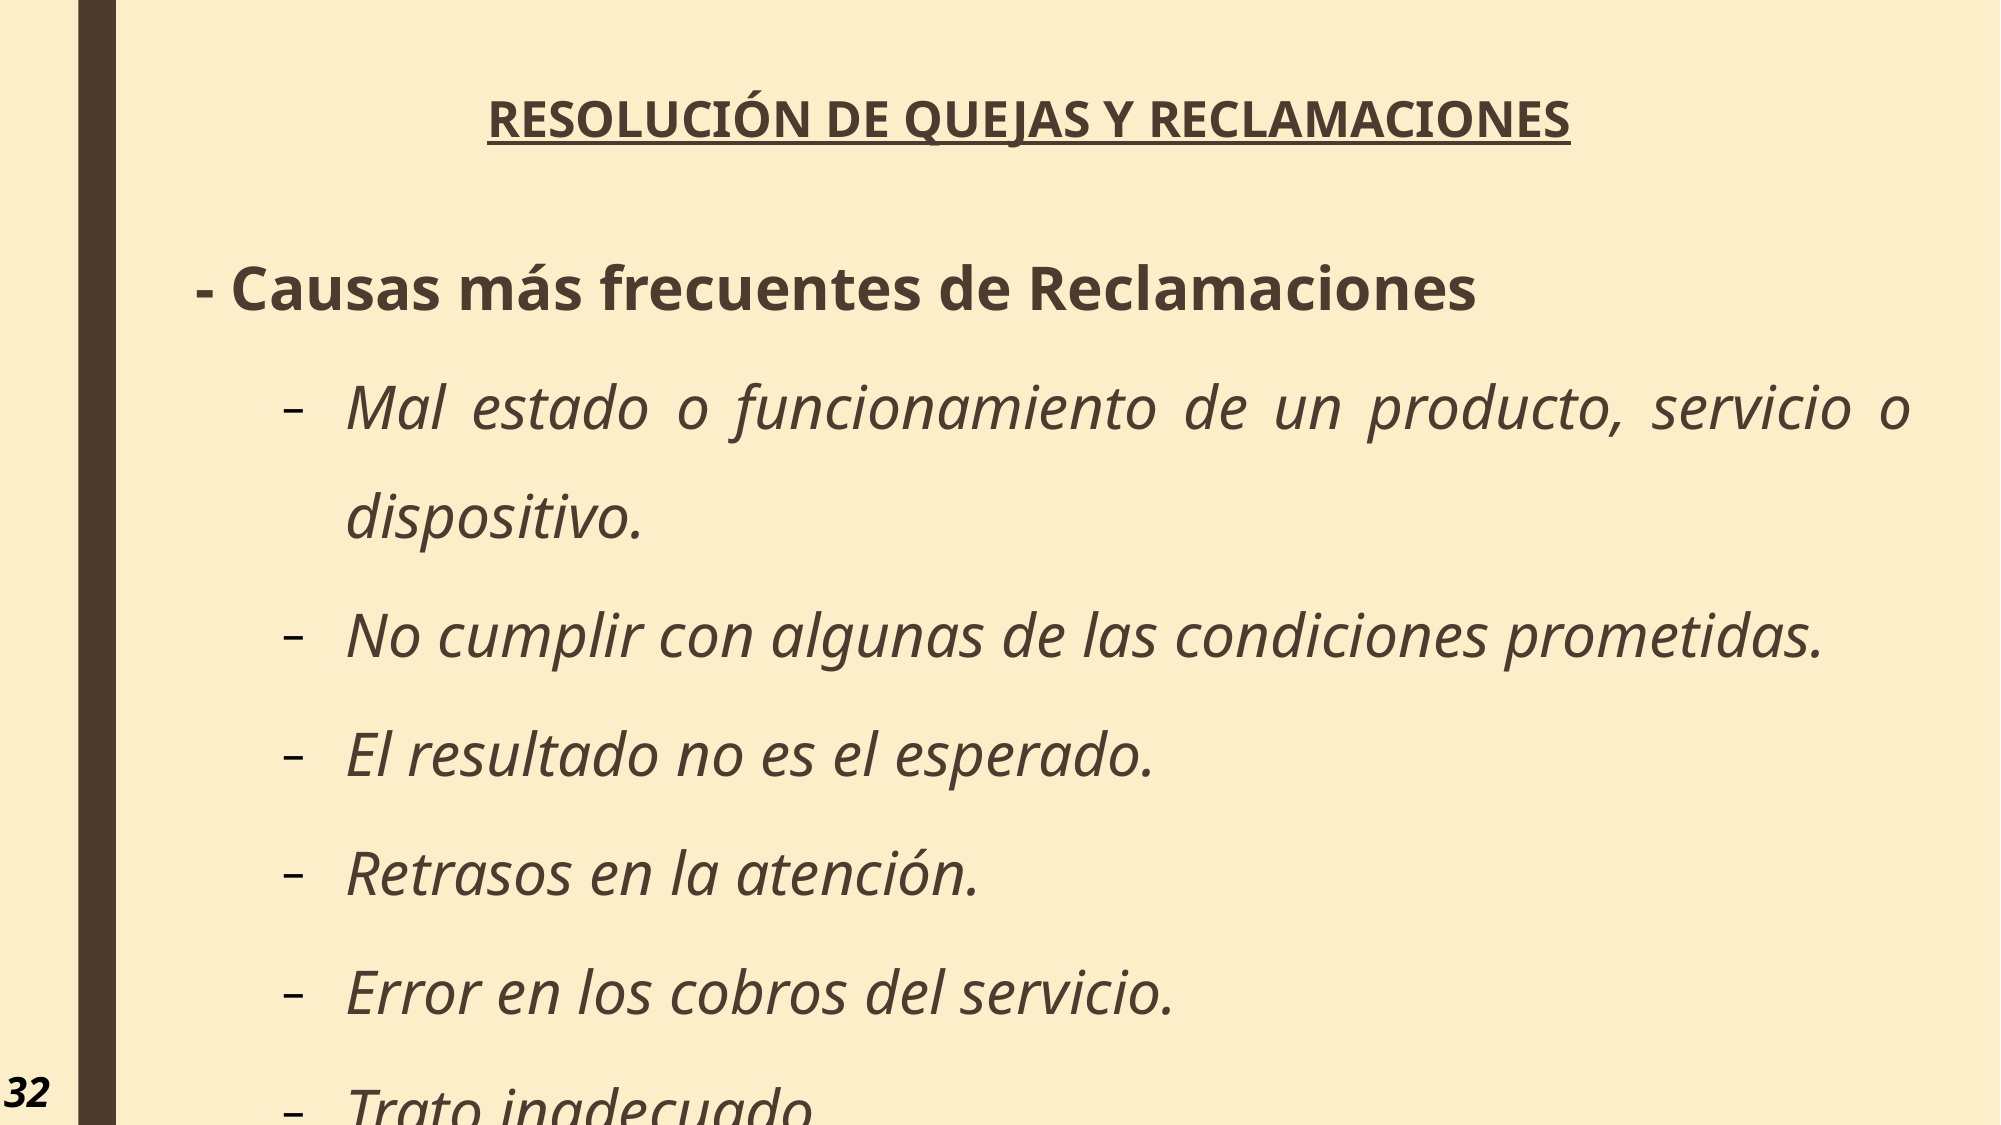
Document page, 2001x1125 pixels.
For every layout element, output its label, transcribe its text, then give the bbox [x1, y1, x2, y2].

list - Causas más frecuentes de Reclamaciones Mal estado o funcionamiento de un producto, servicio o dispositivo. No cumplir con algunas de las condiciones prometidas. El resultado no es el esperado. Retrasos en la atención. Error en los cobros del servicio. Trato inadecuado. [180, 206, 1929, 985]
slide_number 32 [0, 1058, 79, 1125]
title RESOLUCIÓN DE QUEJAS Y RECLAMACIONES [180, 87, 1878, 164]
